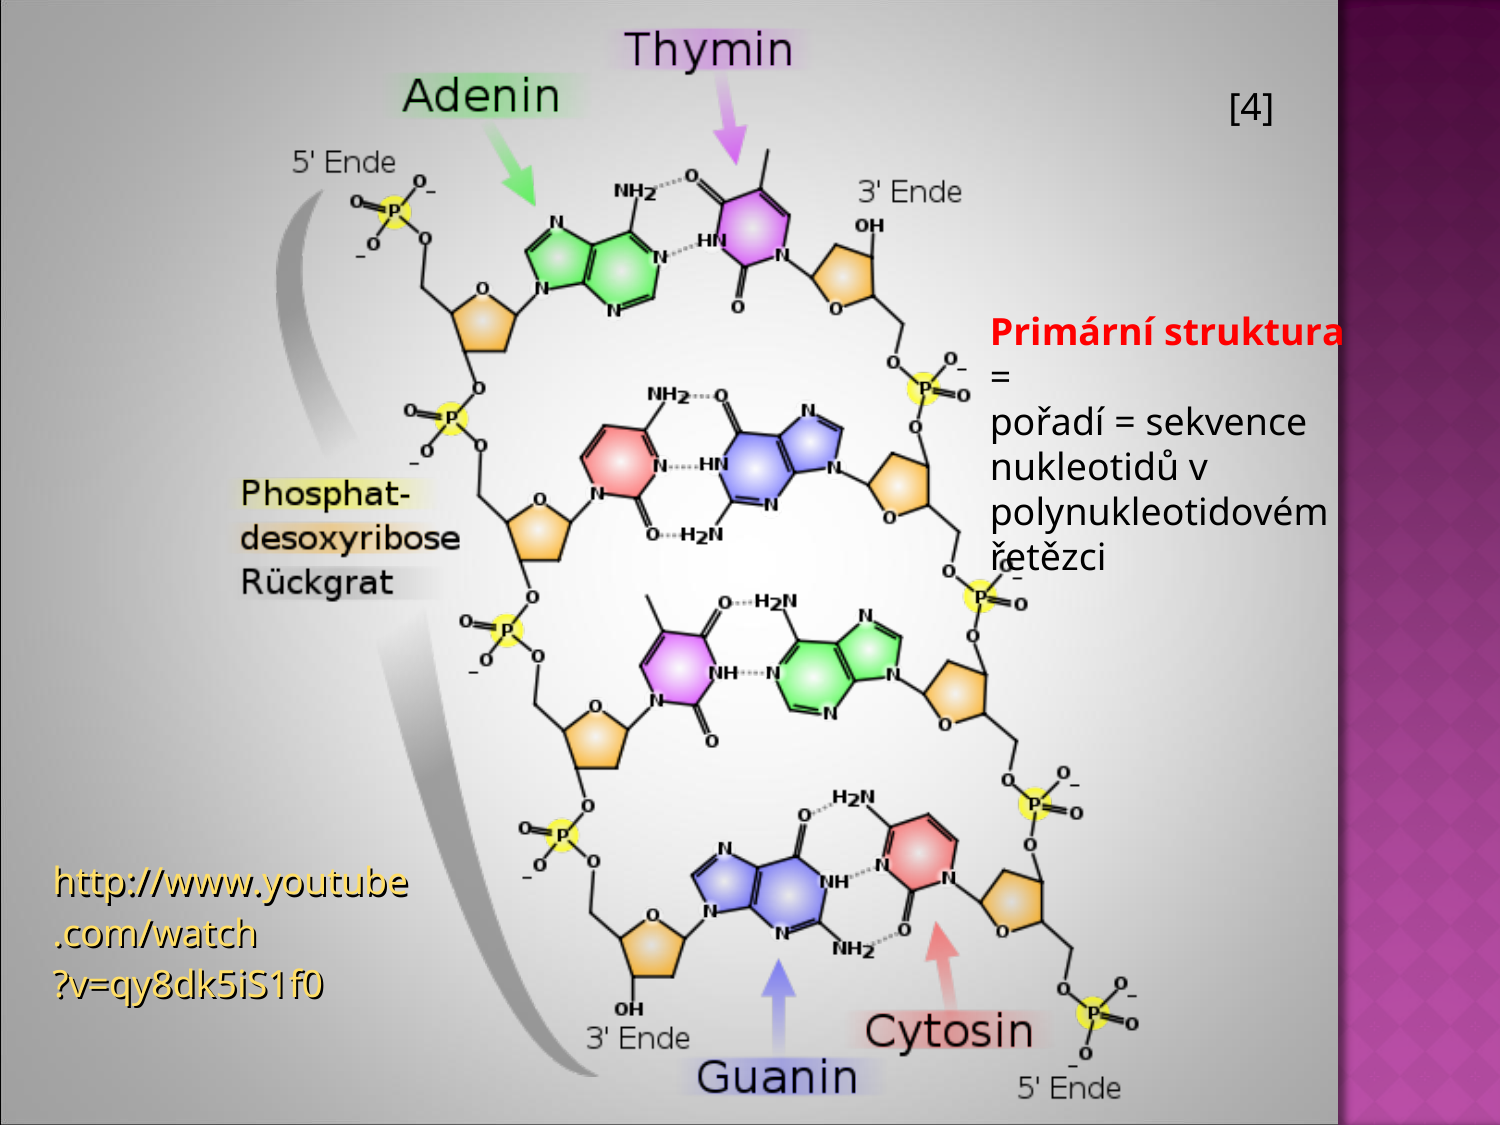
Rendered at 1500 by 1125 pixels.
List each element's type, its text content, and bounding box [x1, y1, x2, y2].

text_box http://www.youtube.com/watch?v=qy8dk5iS1f0 [37, 849, 426, 1019]
text_box [4] [1213, 74, 1290, 136]
picture [0, 0, 1500, 1125]
text_box Primární struktura = pořadí = sekvence nukleotidů v polynukleotidovém řetězci [974, 299, 1365, 586]
